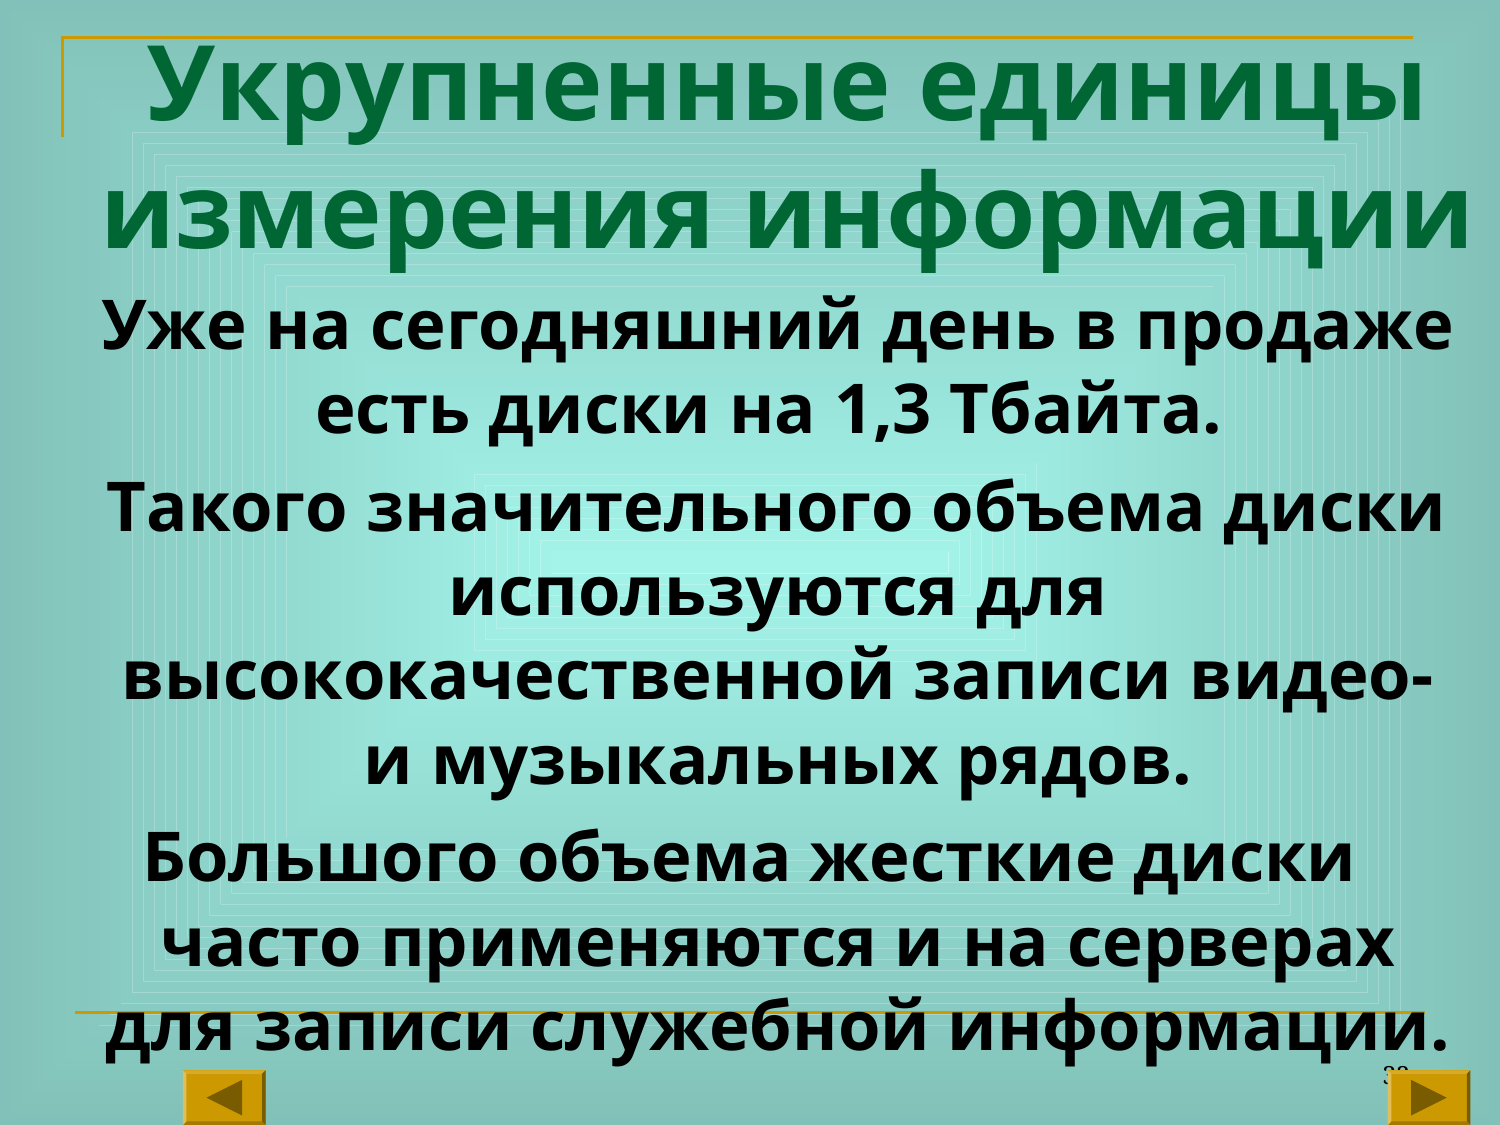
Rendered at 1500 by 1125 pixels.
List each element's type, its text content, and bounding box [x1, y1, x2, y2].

text_box [184, 1070, 266, 1125]
title Укрупненные единицы измерения информации [75, 10, 1500, 257]
list Уже на сегодняшний день в продаже есть диски на 1,3 Тбайта. Такого значительного объема диски используются для высококачественной записи видео- и музыкальных рядов. Большого объема жесткие диски часто применяются и на серверах для записи служебной информации. [29, 274, 1471, 1071]
text_box [1389, 1070, 1471, 1125]
